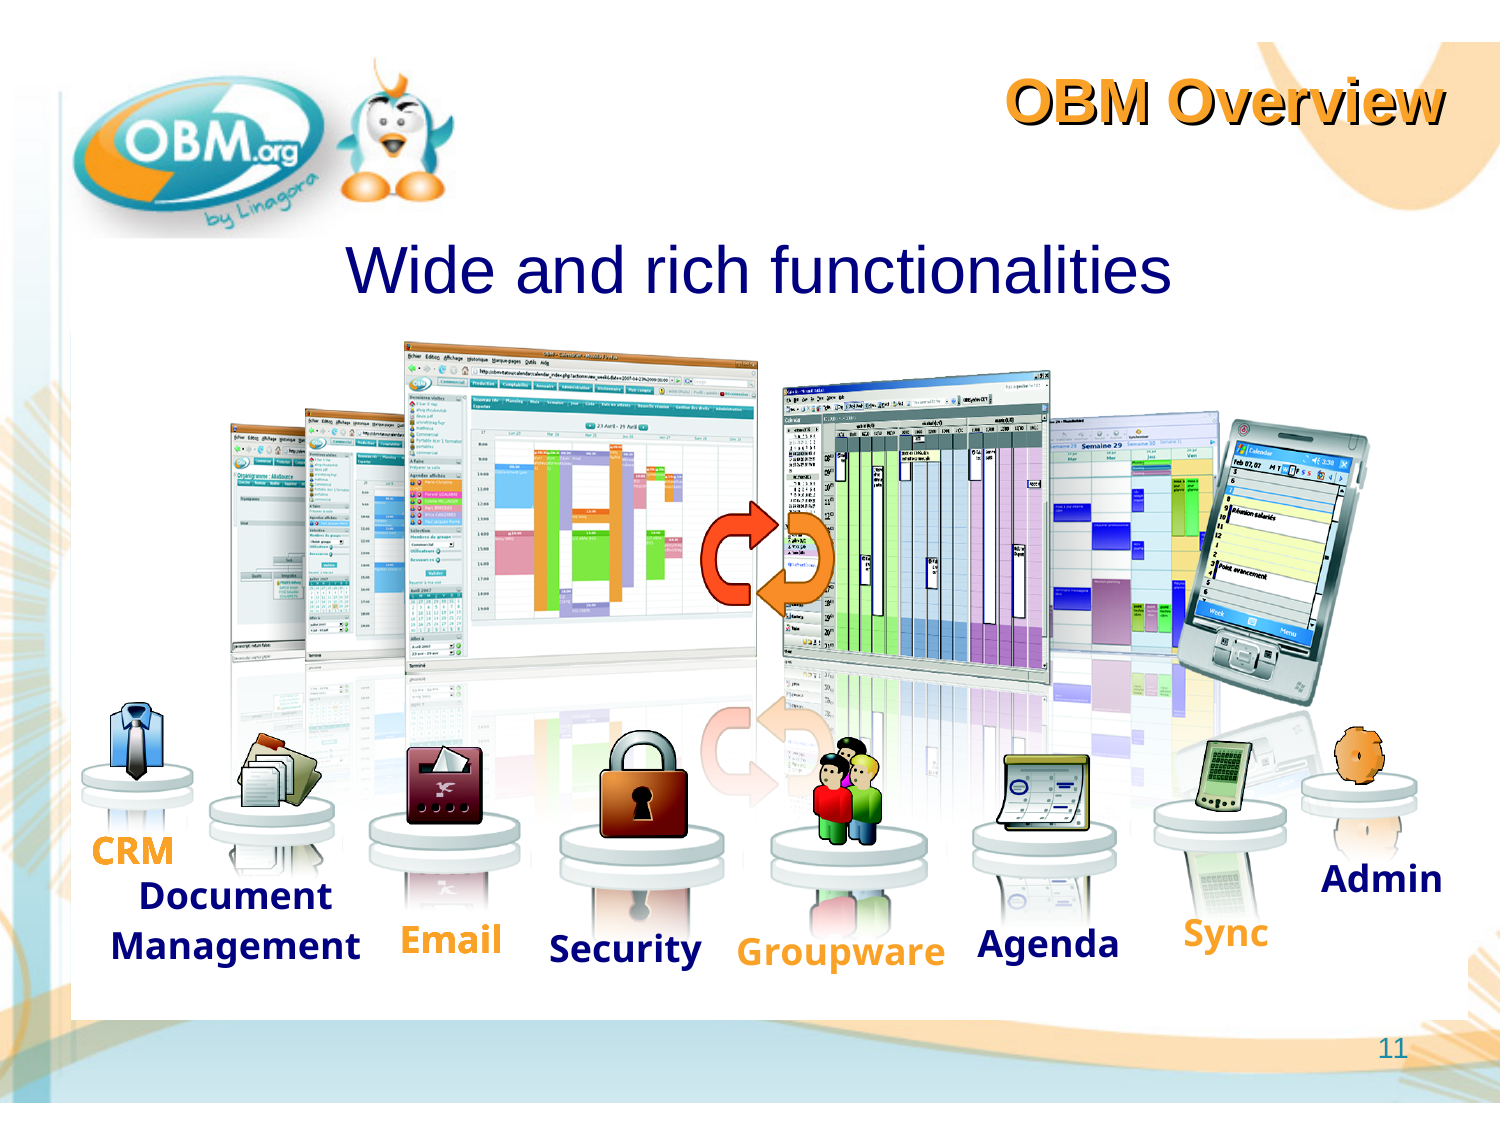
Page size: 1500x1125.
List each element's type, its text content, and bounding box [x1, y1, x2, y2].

text_box Sync [1105, 898, 1348, 958]
text_box Agenda [925, 909, 1173, 969]
text_box Security [501, 915, 750, 975]
text_box Admin [1247, 844, 1500, 904]
list Wide and rich functionalities [88, 238, 1431, 325]
text_box CRM [9, 817, 258, 877]
text_box Email [327, 906, 576, 966]
title OBM Overview [408, 59, 1445, 148]
text_box Groupware [708, 918, 974, 978]
text_box Document Management [73, 861, 399, 965]
picture [0, 42, 1500, 1103]
